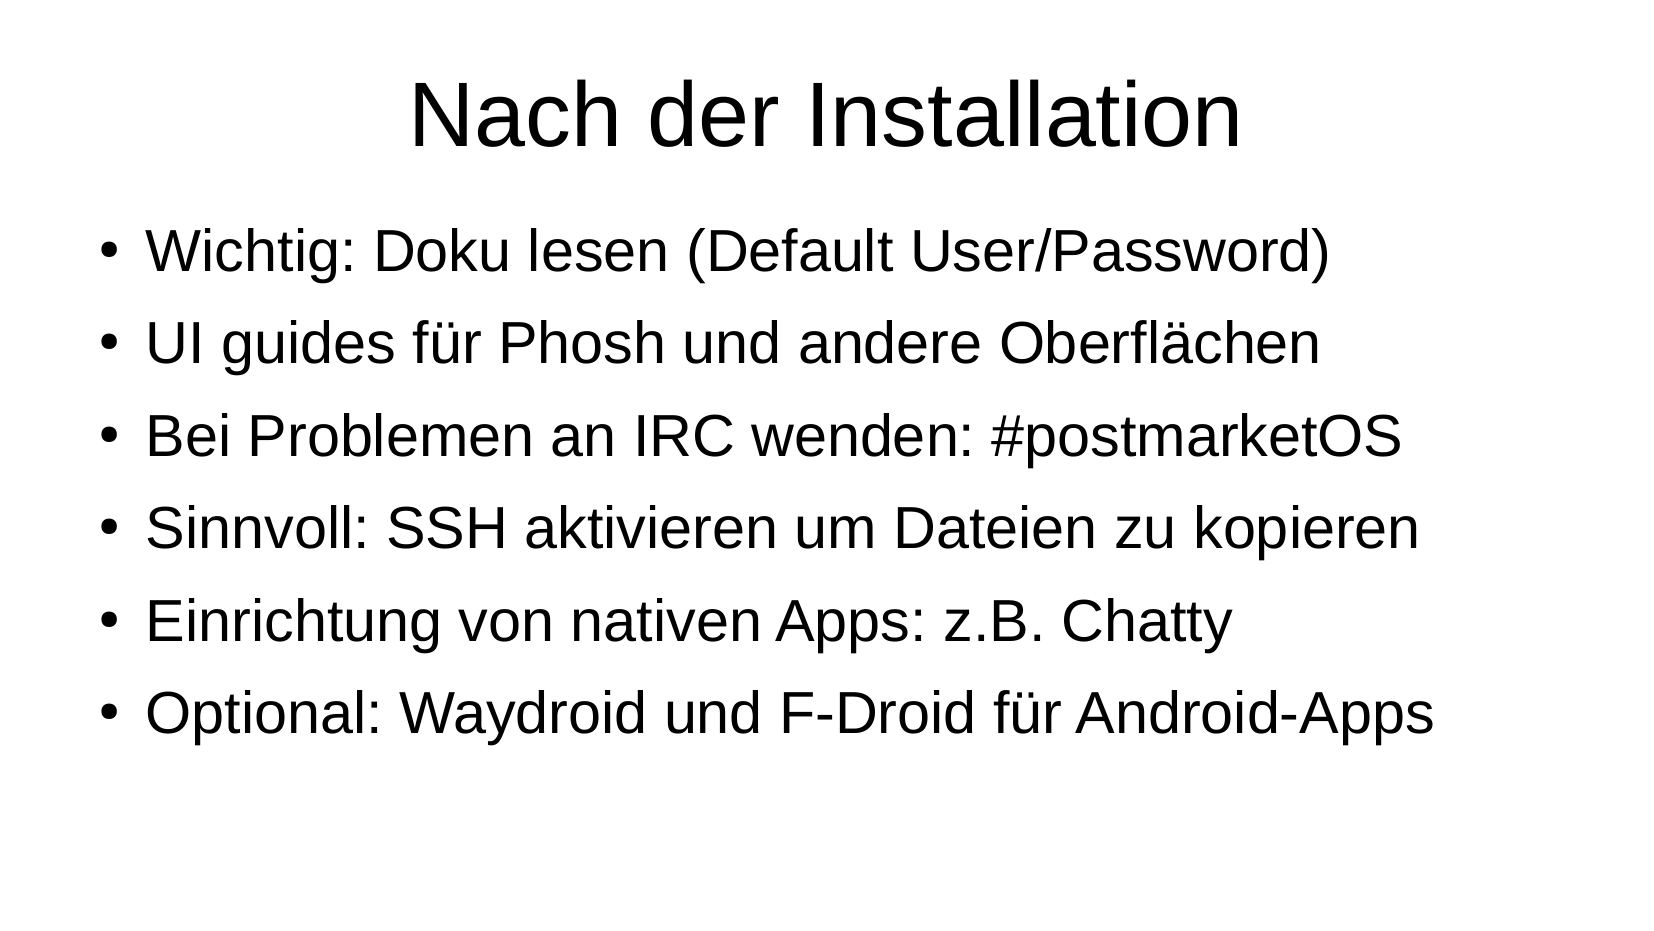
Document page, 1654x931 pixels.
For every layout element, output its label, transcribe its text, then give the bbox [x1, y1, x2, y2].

title Nach der Installation [82, 37, 1571, 193]
list Wichtig: Doku lesen (Default User/Password) UI guides für Phosh und andere Oberflächen Bei Problemen an IRC wenden: #postmarketOS Sinnvoll: SSH aktivieren um Dateien zu kopieren Einrichtung von nativen Apps: z.B. Chatty Optional: Waydroid und F-Droid für Android-Apps [82, 217, 1571, 758]
